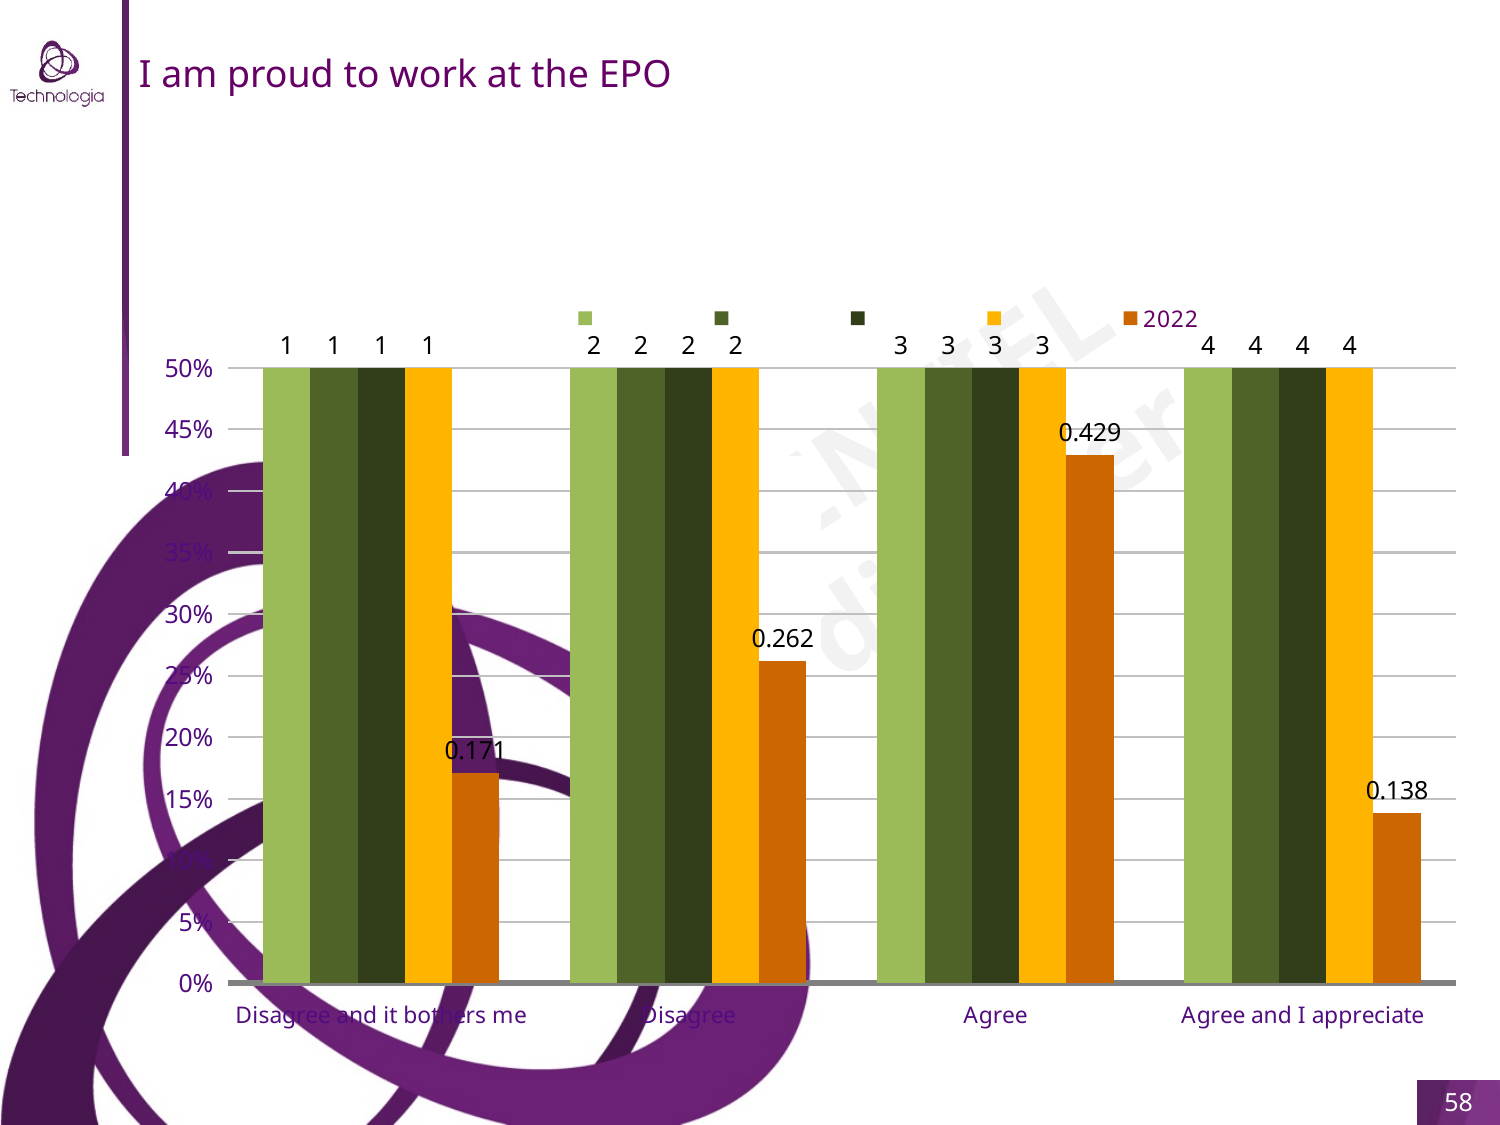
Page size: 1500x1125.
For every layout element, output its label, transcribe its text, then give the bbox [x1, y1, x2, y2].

title I am proud to work at the EPO [123, 42, 1282, 185]
picture [1417, 1080, 1500, 1125]
picture [0, 0, 821, 1125]
picture [0, 33, 113, 114]
chart [123, 215, 1460, 1083]
